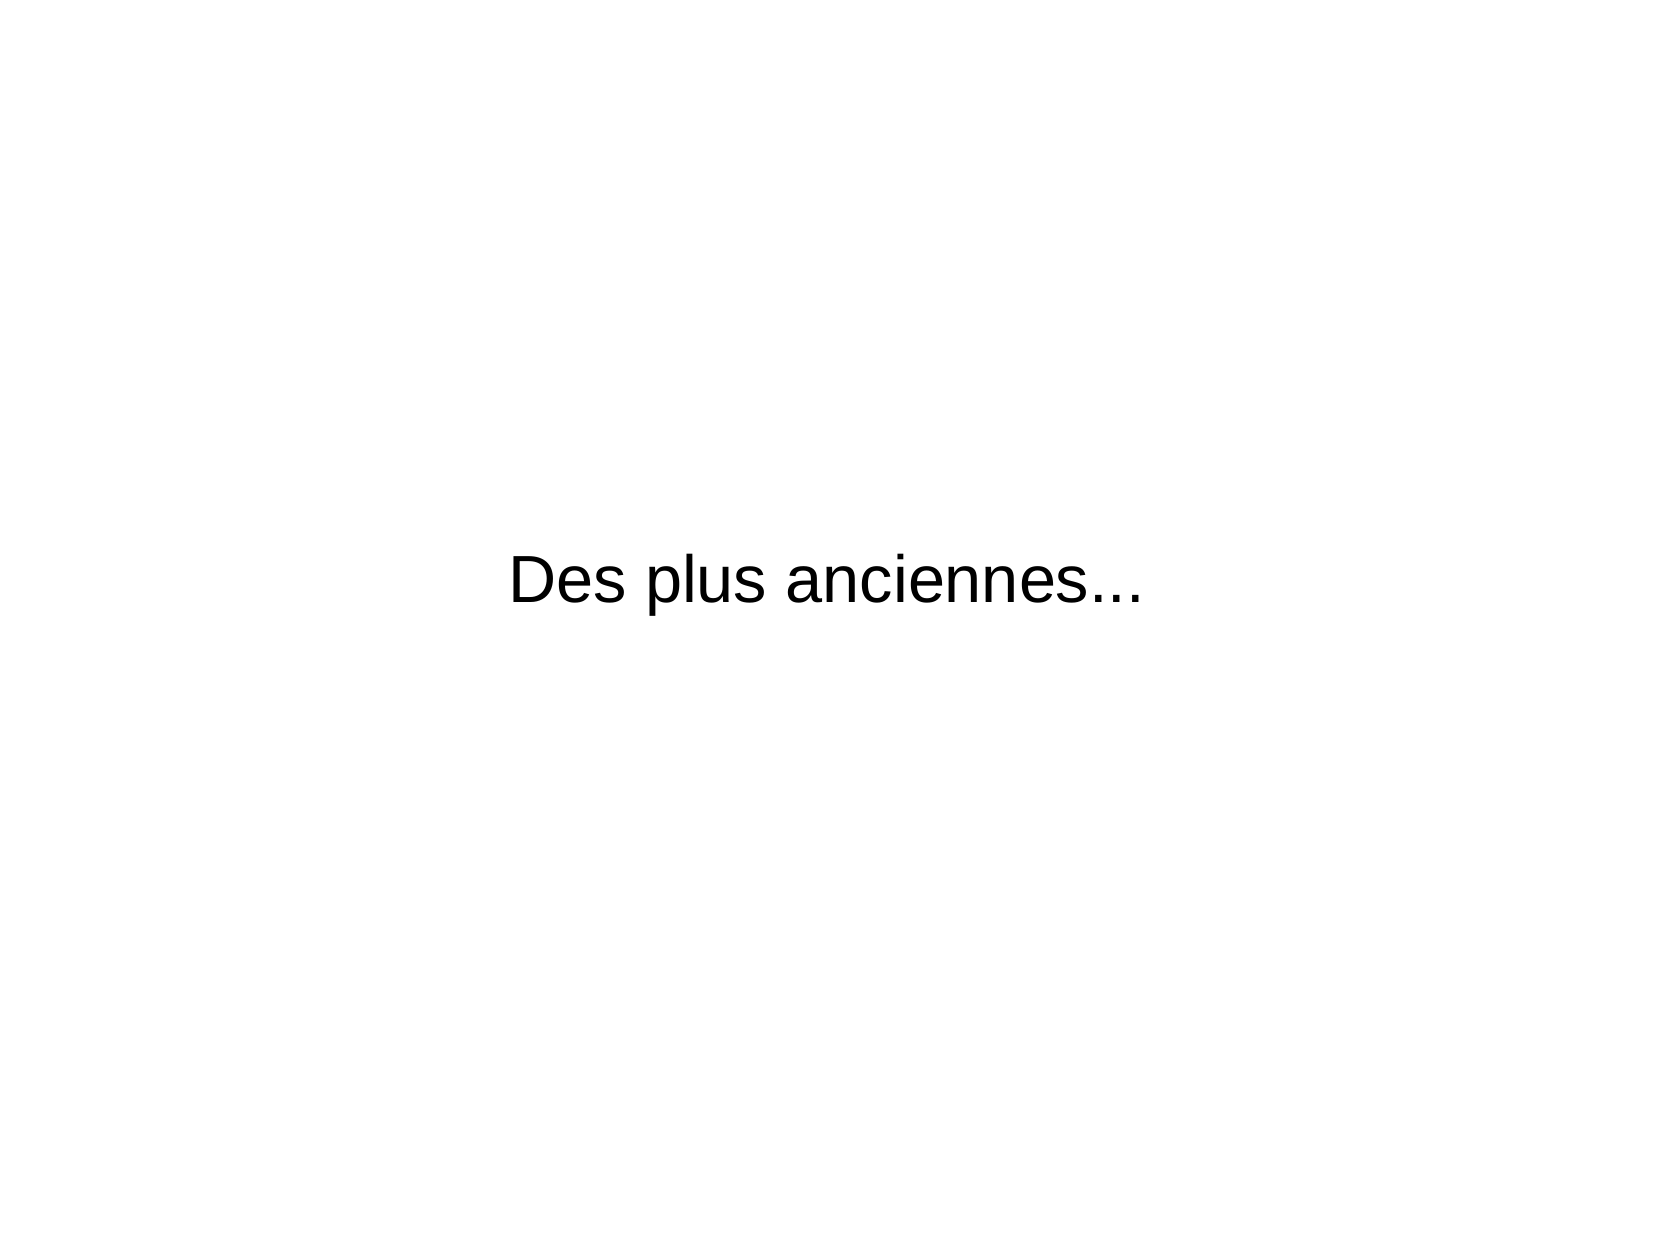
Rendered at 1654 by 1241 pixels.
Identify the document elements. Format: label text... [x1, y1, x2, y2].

subtitle Des plus anciennes... [82, 56, 1571, 1102]
